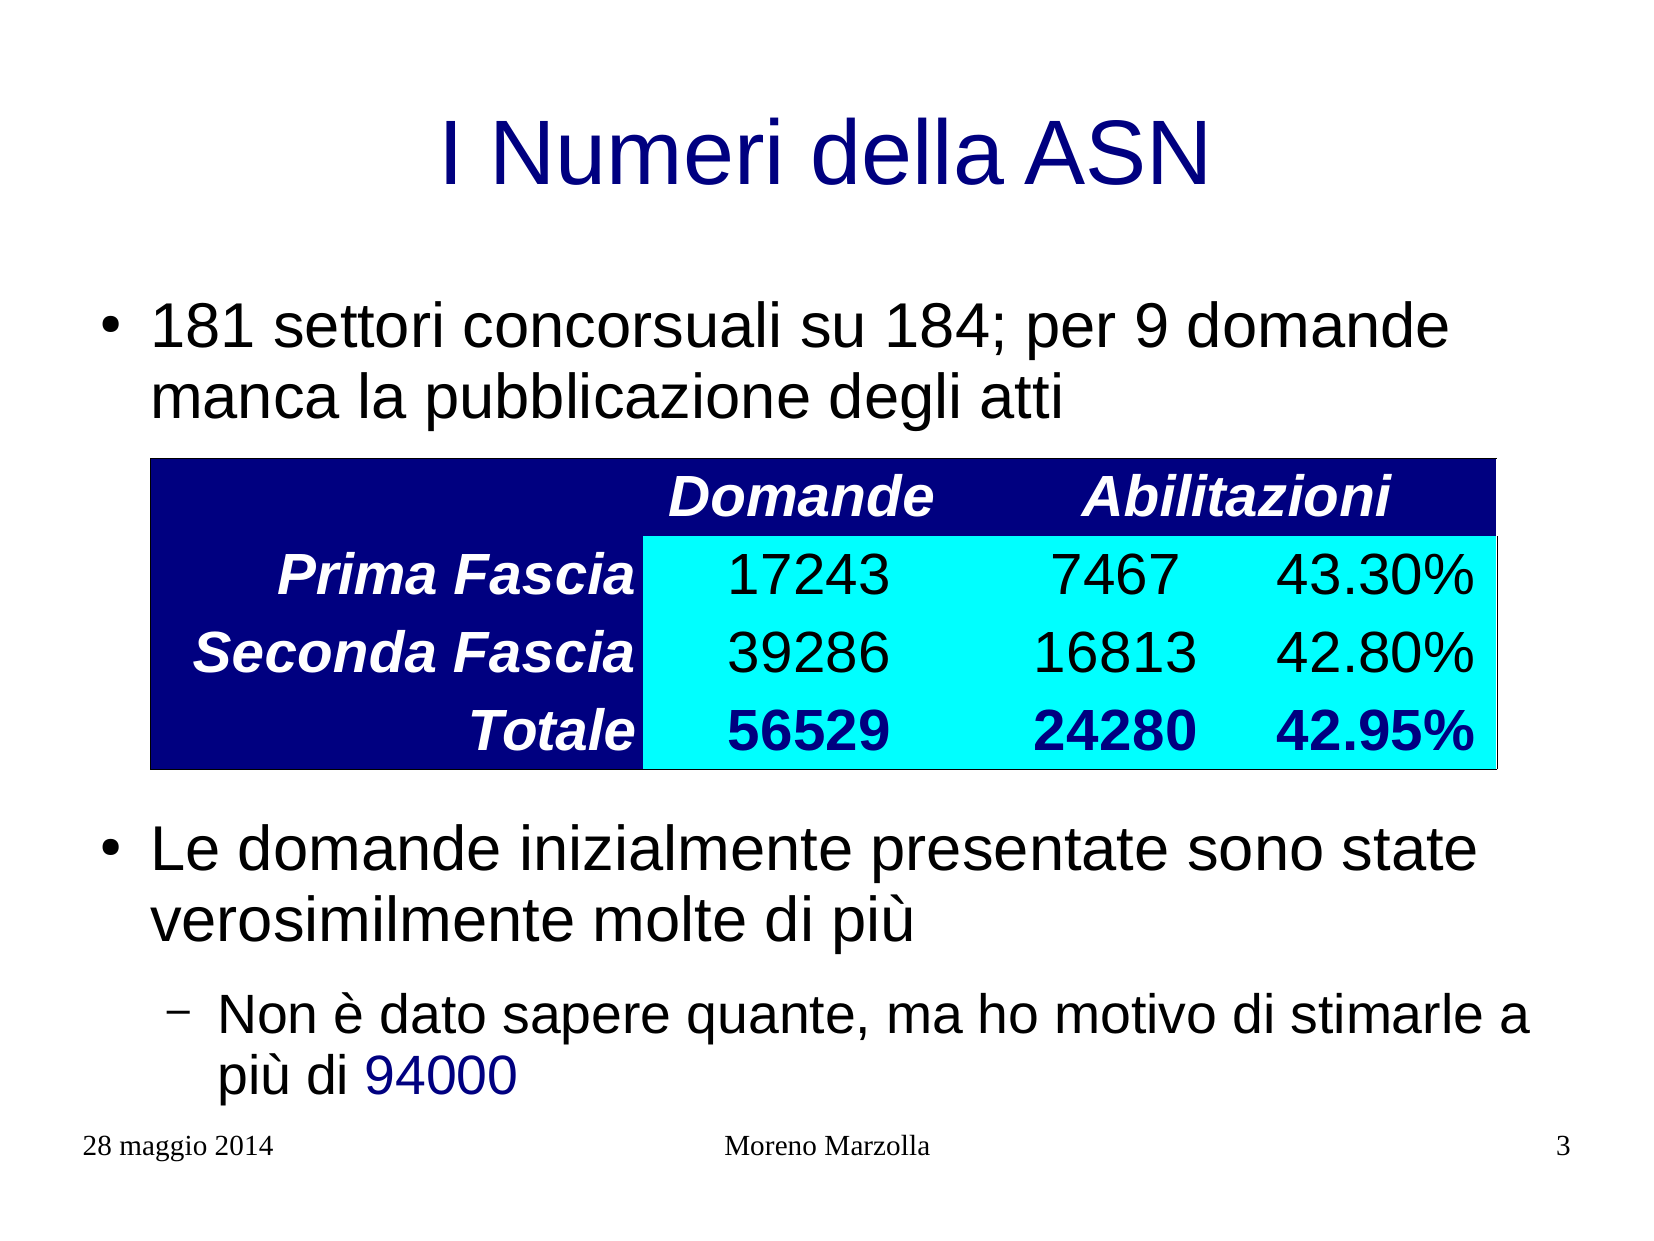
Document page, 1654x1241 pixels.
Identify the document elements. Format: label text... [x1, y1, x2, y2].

title I Numeri della ASN [82, 49, 1571, 257]
chart [150, 457, 1499, 771]
list 181 settori concorsuali su 184; per 9 domande manca la pubblicazione degli atti Le domande inizialmente presentate sono state verosimilmente molte di più Non è dato sapere quante, ma ho motivo di stimarle a più di 94000 [82, 290, 1538, 1107]
